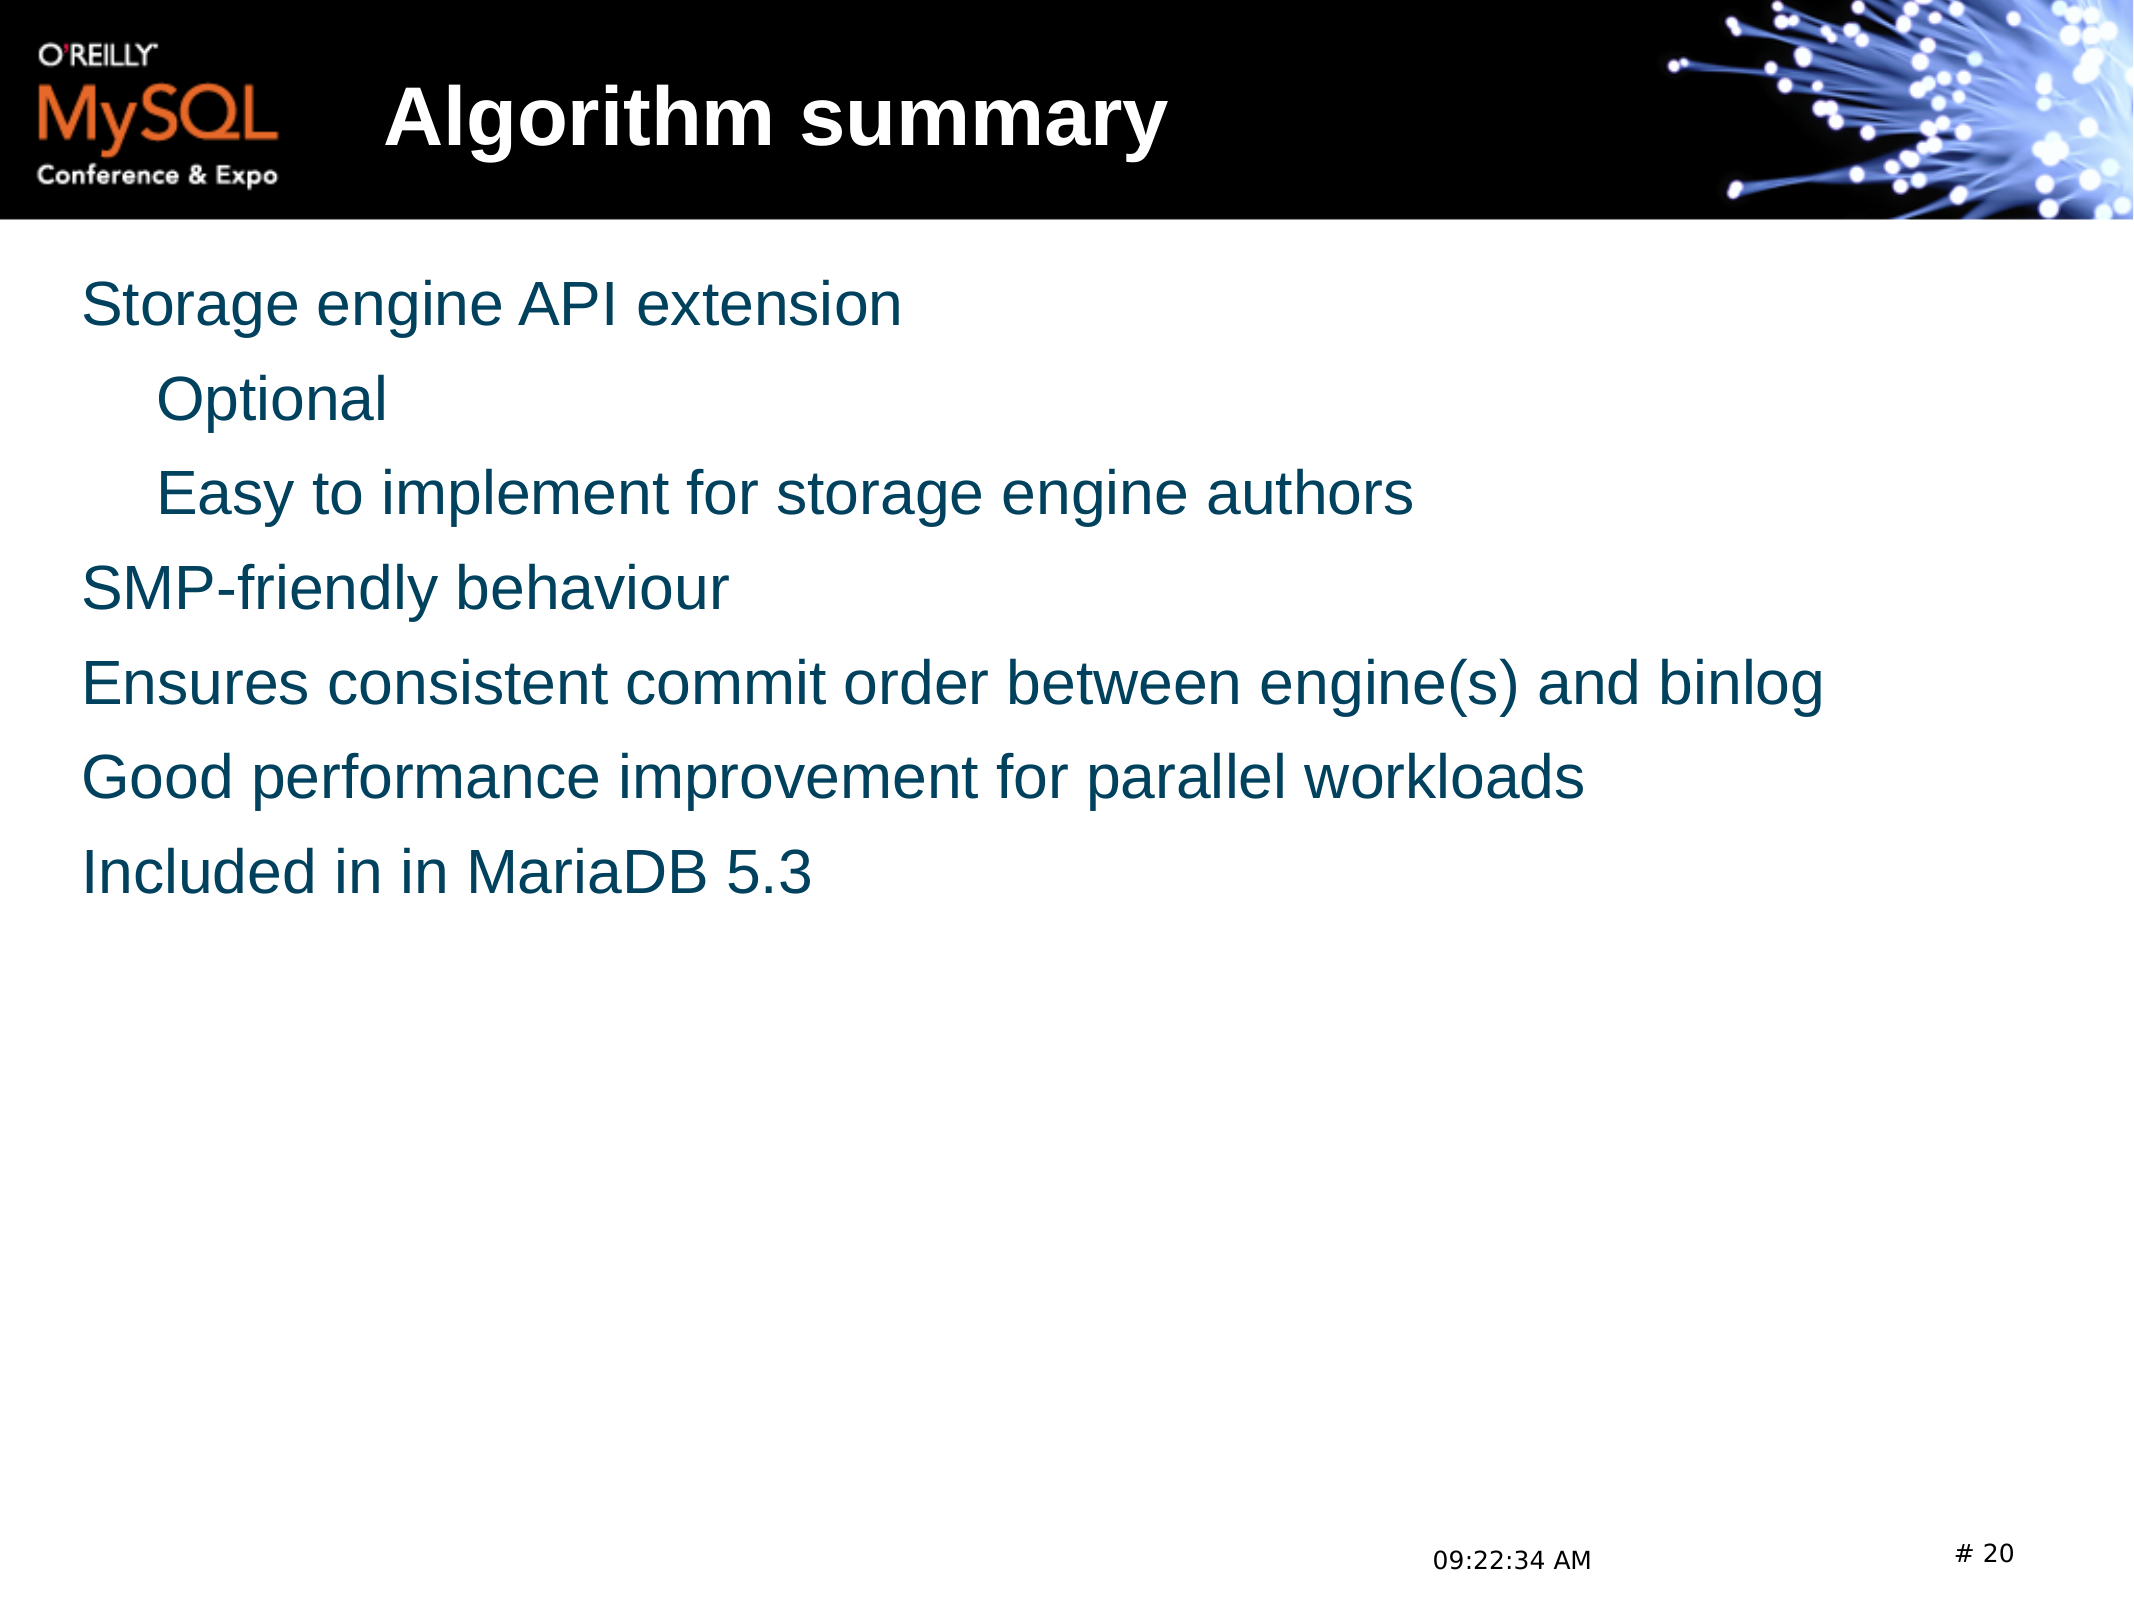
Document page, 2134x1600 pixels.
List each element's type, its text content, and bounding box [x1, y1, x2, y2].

list Storage engine API extension Optional Easy to implement for storage engine authors SMP-friendly behaviour Ensures consistent commit order between engine(s) and binlog Good performance improvement for parallel workloads Included in in MariaDB 5.3 [0, 260, 2100, 1335]
picture [0, 0, 2134, 1600]
title Algorithm summary [374, 38, 2103, 195]
